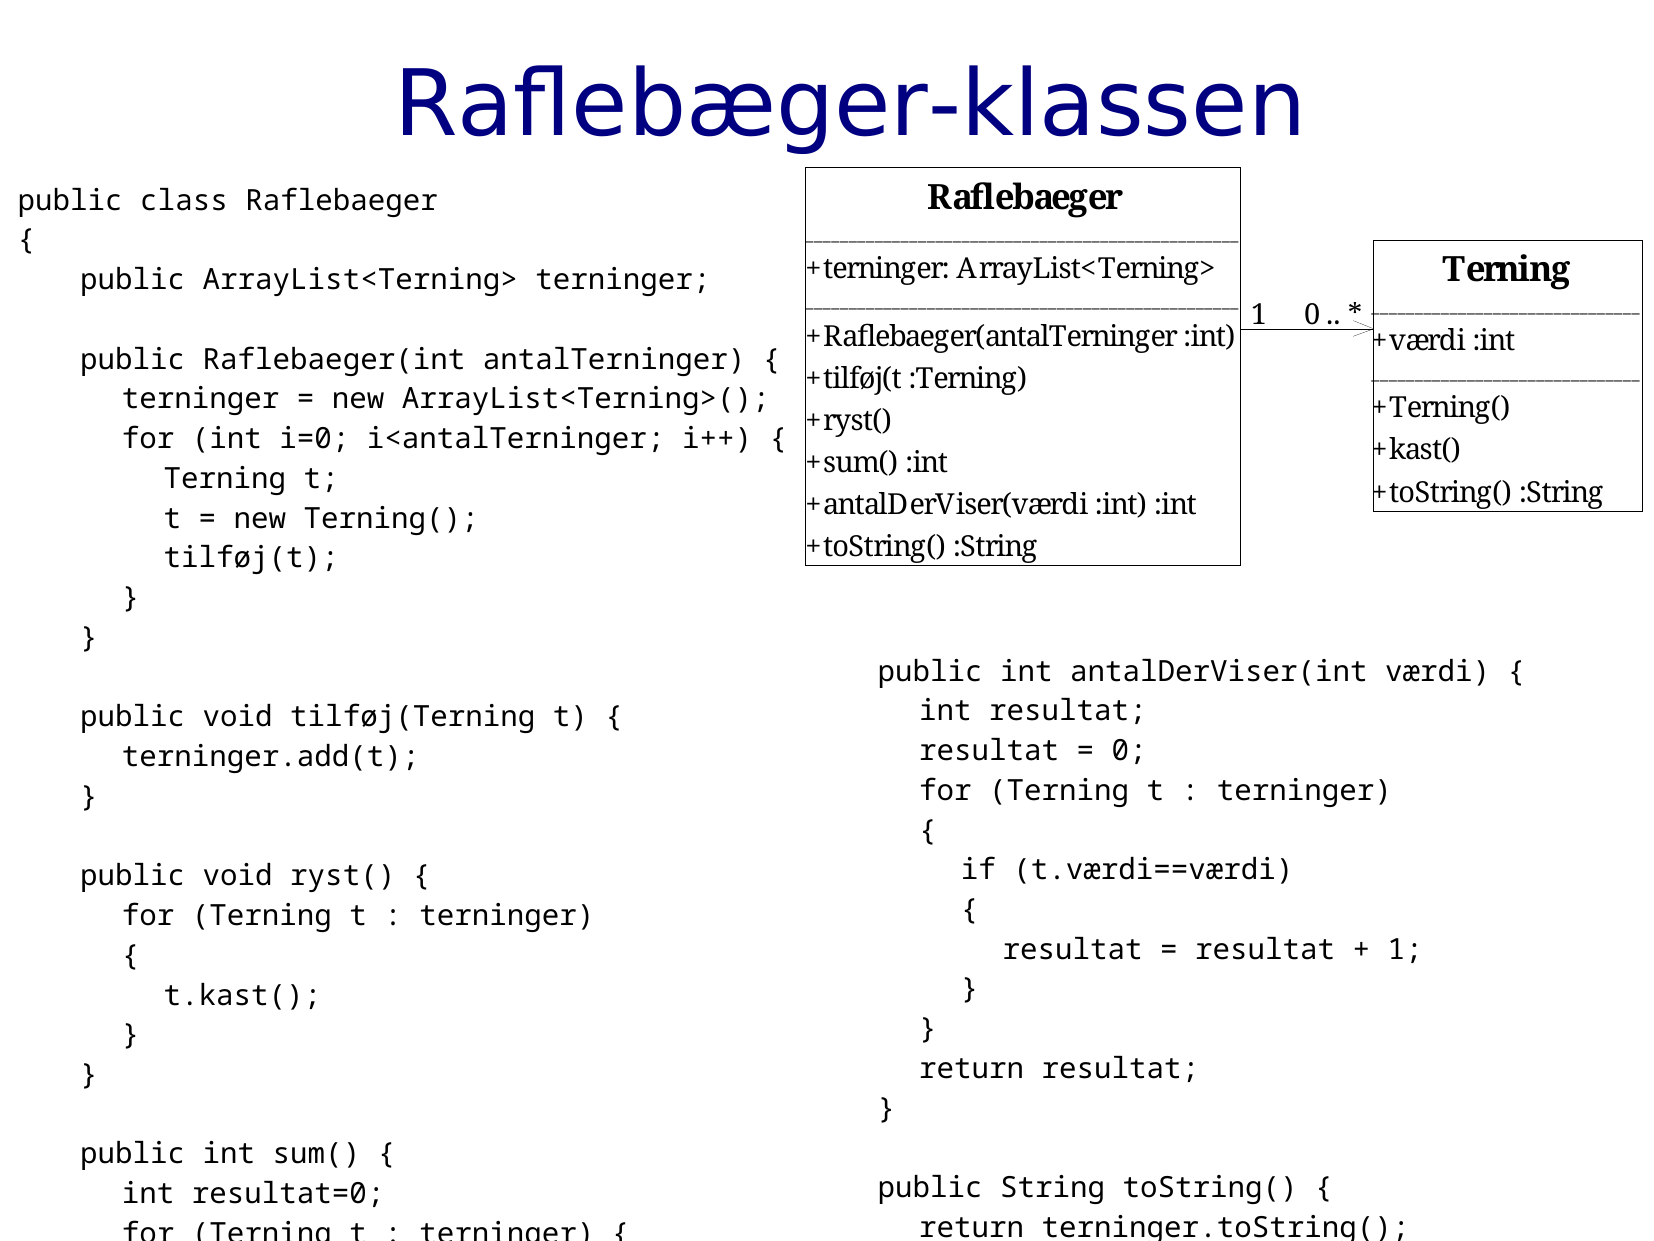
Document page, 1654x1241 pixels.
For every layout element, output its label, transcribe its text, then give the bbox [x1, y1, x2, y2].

text_box public class Raflebaeger { public ArrayList<Terning> terninger; public Raflebaeger(int antalTerninger) { terninger = new ArrayList<Terning>(); for (int i=0; i<antalTerninger; i++) { Terning t; t = new Terning(); tilføj(t); } } public void tilføj(Terning t) { terninger.add(t); } public void ryst() { for (Terning t : terninger) { t.kast(); } } public int sum() { int resultat=0; for (Terning t : terninger) { resultat = resultat + t.værdi; } return resultat; } [11, 172, 793, 1216]
title Raflebæger-klassen [156, 0, 1534, 172]
text_box public int antalDerViser(int værdi) { int resultat; resultat = 0; for (Terning t : terninger) { if (t.værdi==værdi) { resultat = resultat + 1; } } return resultat; } public String toString() { return terninger.toString(); } } [809, 604, 1532, 1215]
chart [772, 149, 1654, 647]
